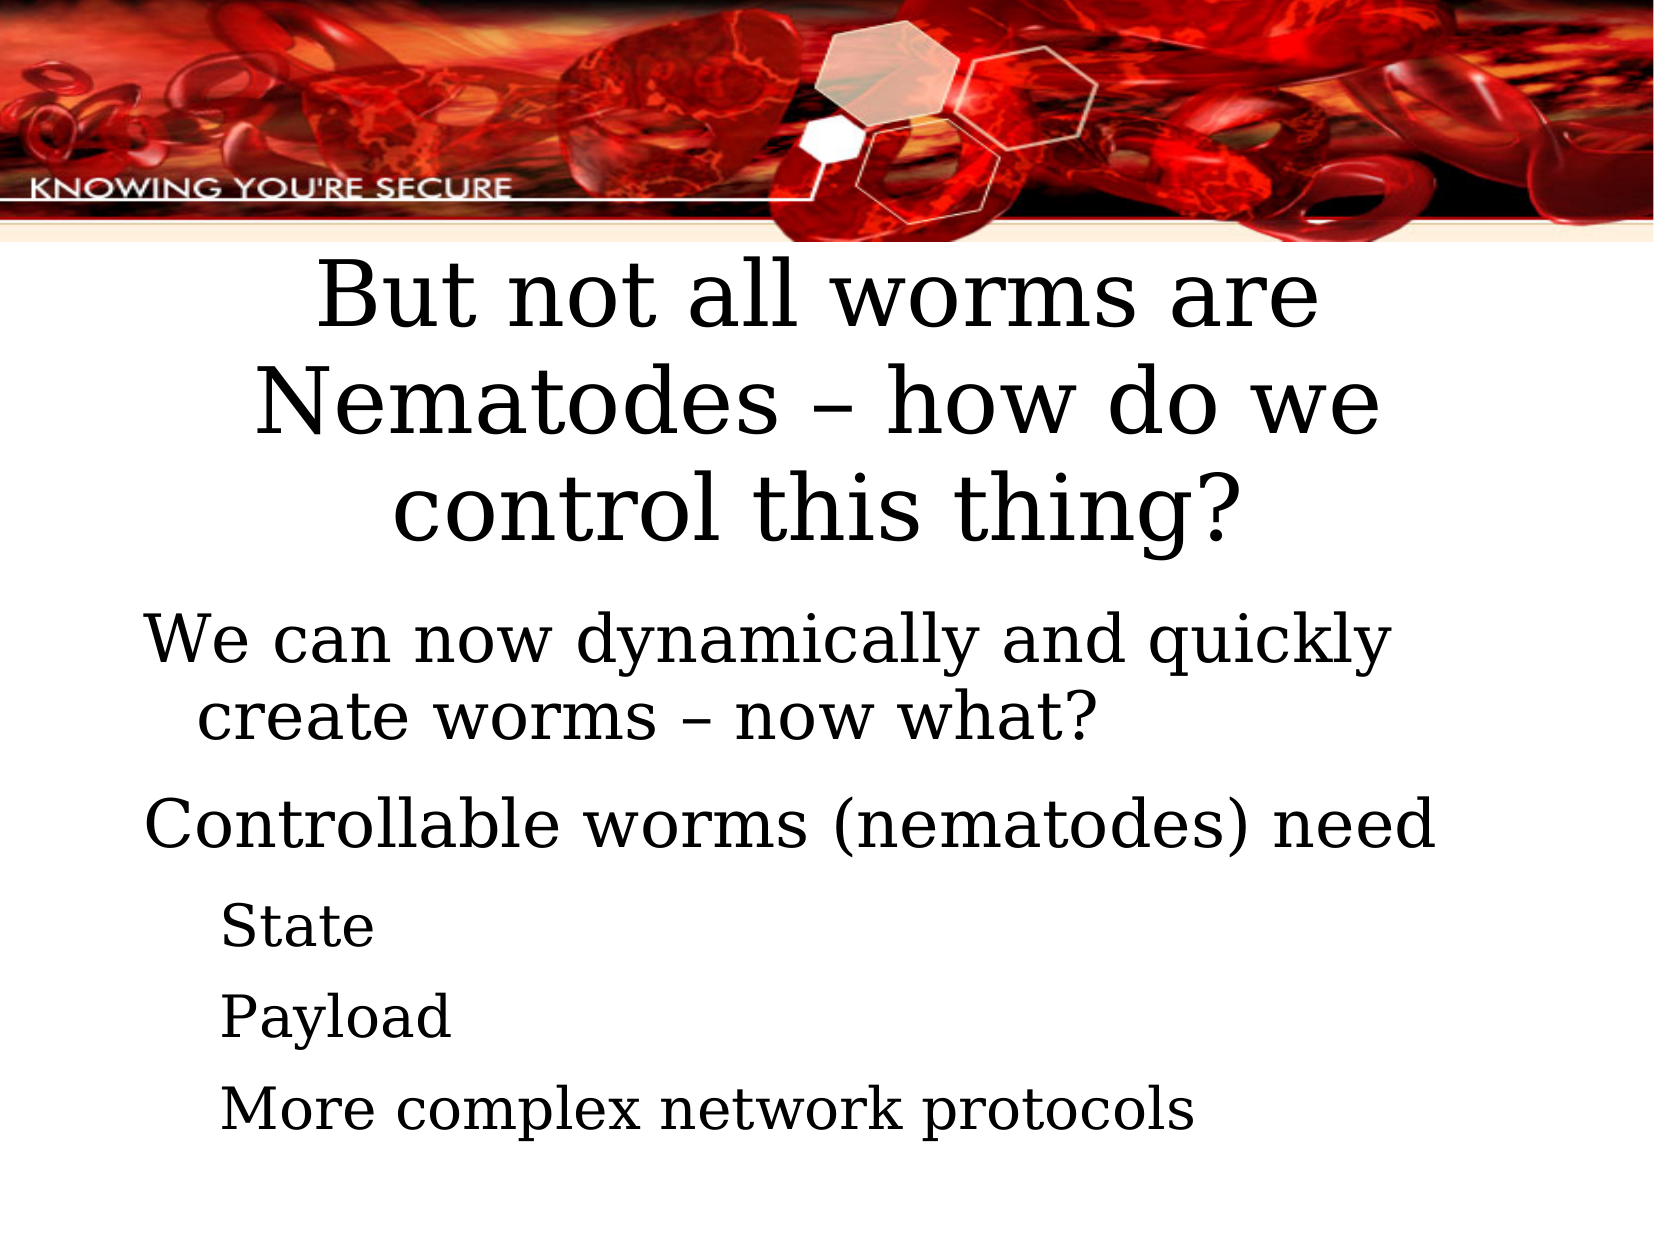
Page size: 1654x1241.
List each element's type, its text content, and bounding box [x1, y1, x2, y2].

picture [0, 0, 1654, 242]
list We can now dynamically and quickly create worms – now what? Controllable worms (nematodes) need State Payload More complex network protocols [125, 600, 1538, 1166]
title But not all worms are Nematodes – how do we control this thing? [112, 241, 1525, 563]
